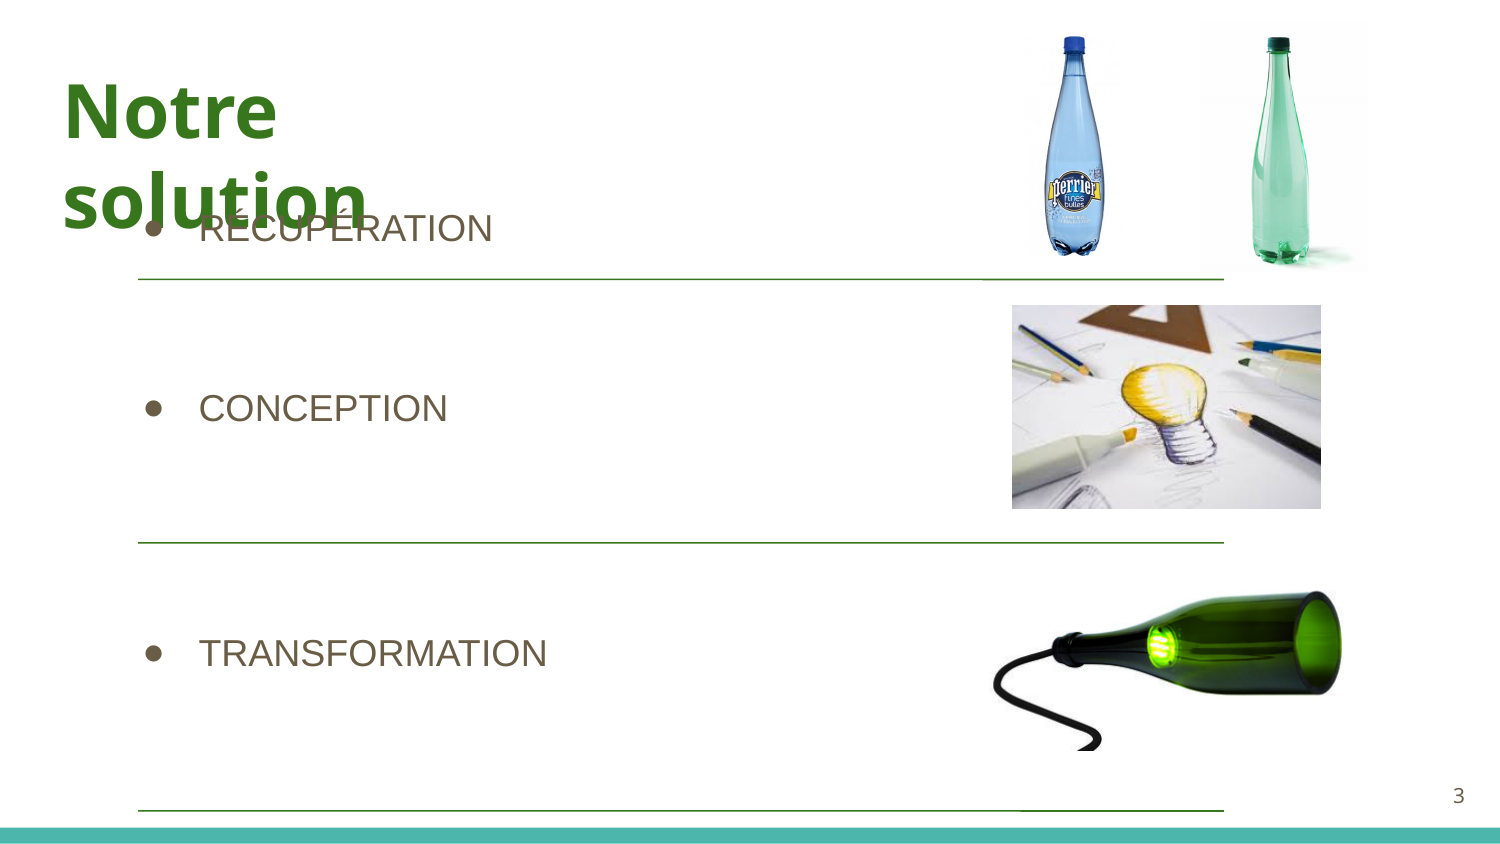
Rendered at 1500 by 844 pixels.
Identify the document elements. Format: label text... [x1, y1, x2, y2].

picture [965, 534, 1368, 751]
text_box TRANSFORMATION [108, 607, 795, 747]
picture [965, 36, 1185, 256]
text_box RÉCUPÉRATION [108, 181, 1005, 262]
picture [1012, 305, 1321, 509]
text_box CONCEPTION [108, 362, 795, 443]
picture [1200, 20, 1368, 272]
slide_number <number> [1389, 764, 1480, 830]
title Notre solution [47, 48, 518, 165]
